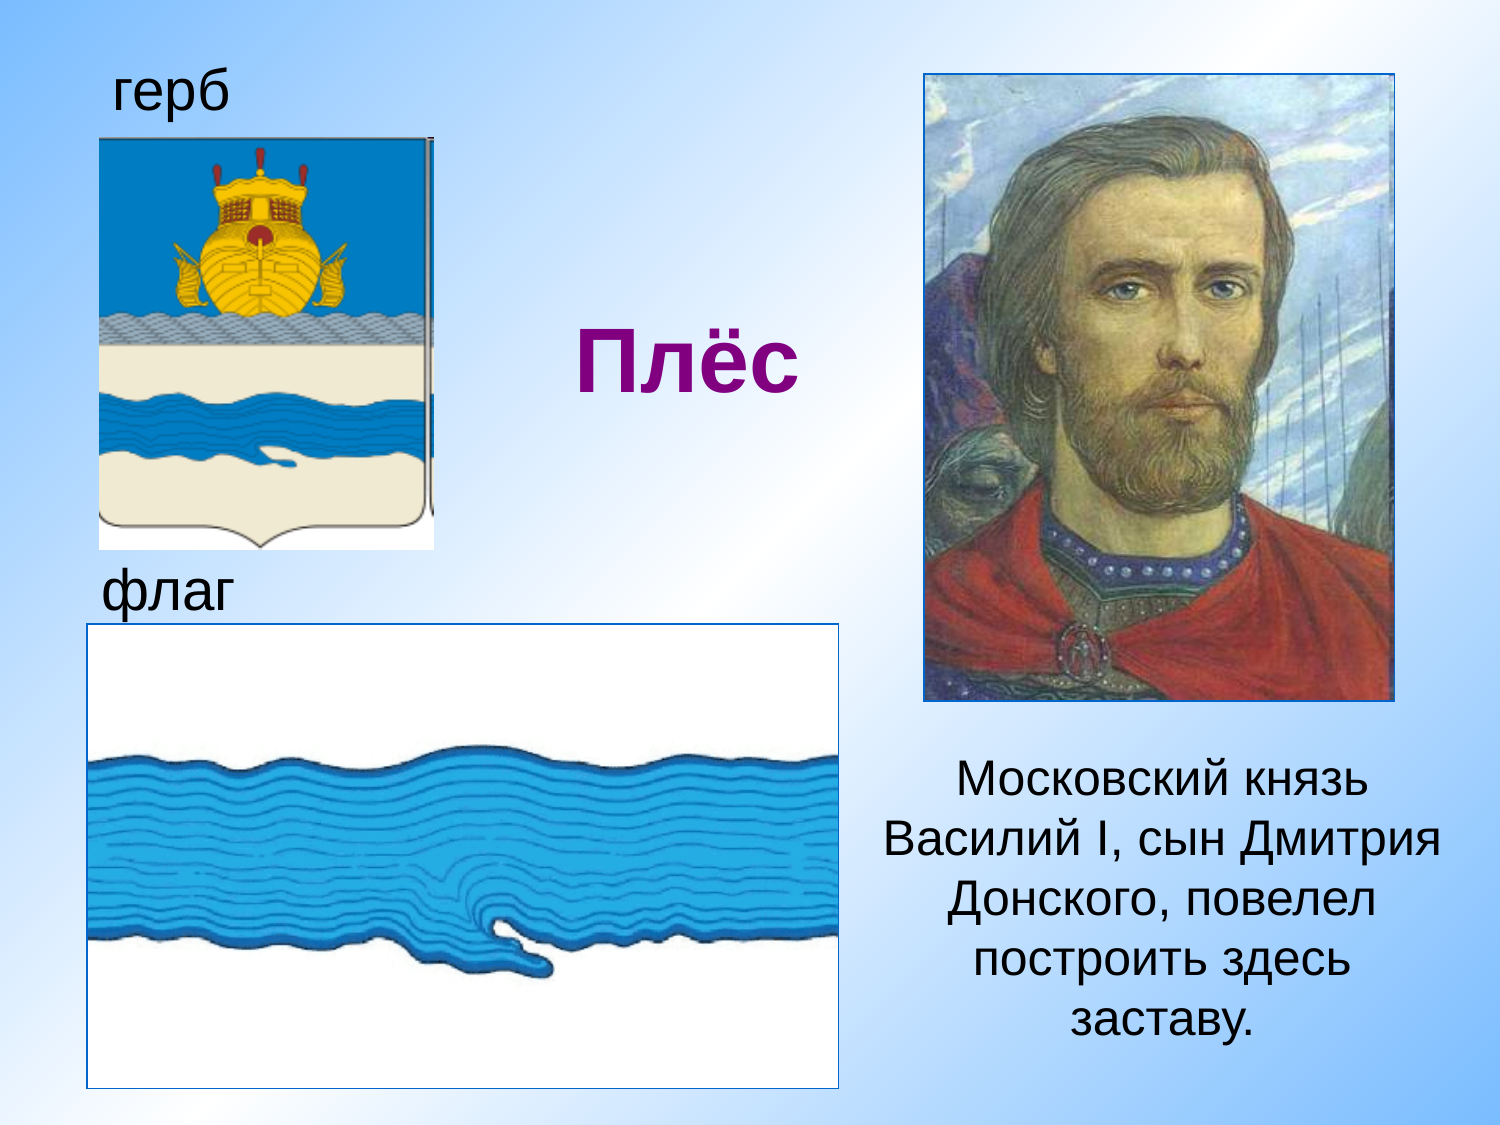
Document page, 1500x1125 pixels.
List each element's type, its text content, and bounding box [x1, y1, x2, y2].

picture [87, 624, 838, 1088]
text_box Московский князь Василий I, сын Дмитрия Донского, повелел построить здесь заставу. [863, 737, 1463, 1053]
text_box флаг [37, 537, 300, 638]
title Плёс [462, 287, 913, 425]
text_box герб [62, 37, 280, 137]
picture [924, 75, 1394, 700]
picture [99, 137, 434, 550]
